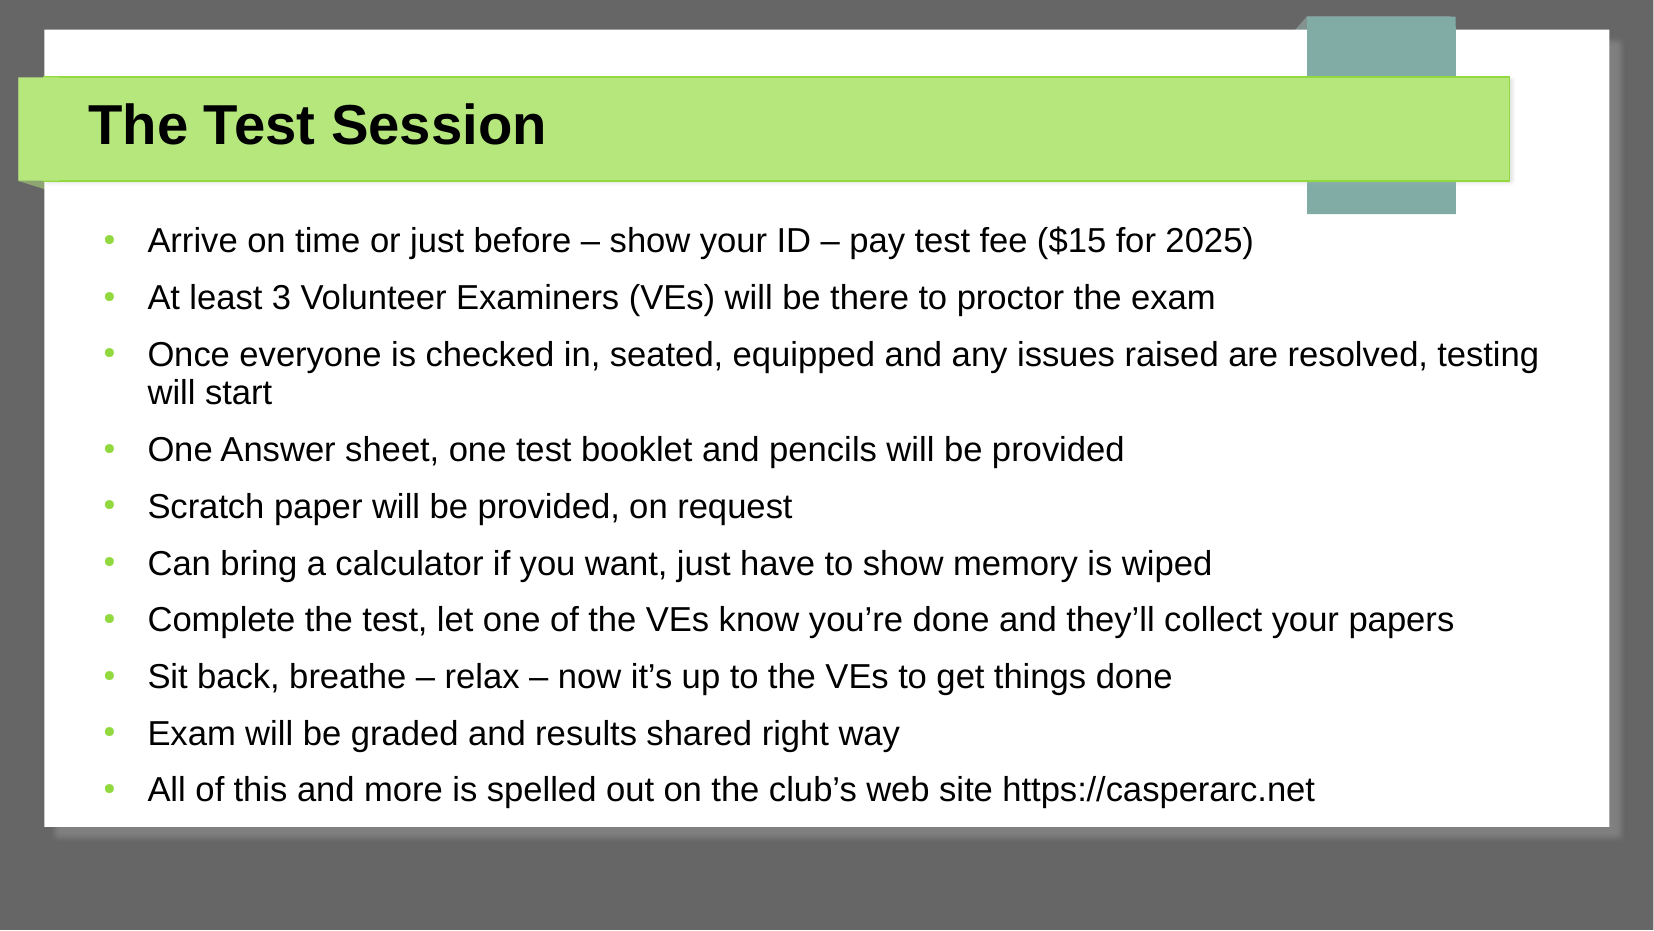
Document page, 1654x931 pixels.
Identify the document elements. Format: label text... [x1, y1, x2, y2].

title The Test Session [88, 73, 1506, 178]
list Arrive on time or just before – show your ID – pay test fee ($15 for 2025) At least 3 Volunteer Examiners (VEs) will be there to proctor the exam Once everyone is checked in, seated, equipped and any issues raised are resolved, testing will start One Answer sheet, one test booklet and pencils will be provided Scratch paper will be provided, on request Can bring a calculator if you want, just have to show memory is wiped Complete the test, let one of the VEs know you’re done and they’ll collect your papers Sit back, breathe – relax – now it’s up to the VEs to get things done Exam will be graded and results shared right way All of this and more is spelled out on the club’s web site https://casperarc.net [88, 221, 1565, 813]
